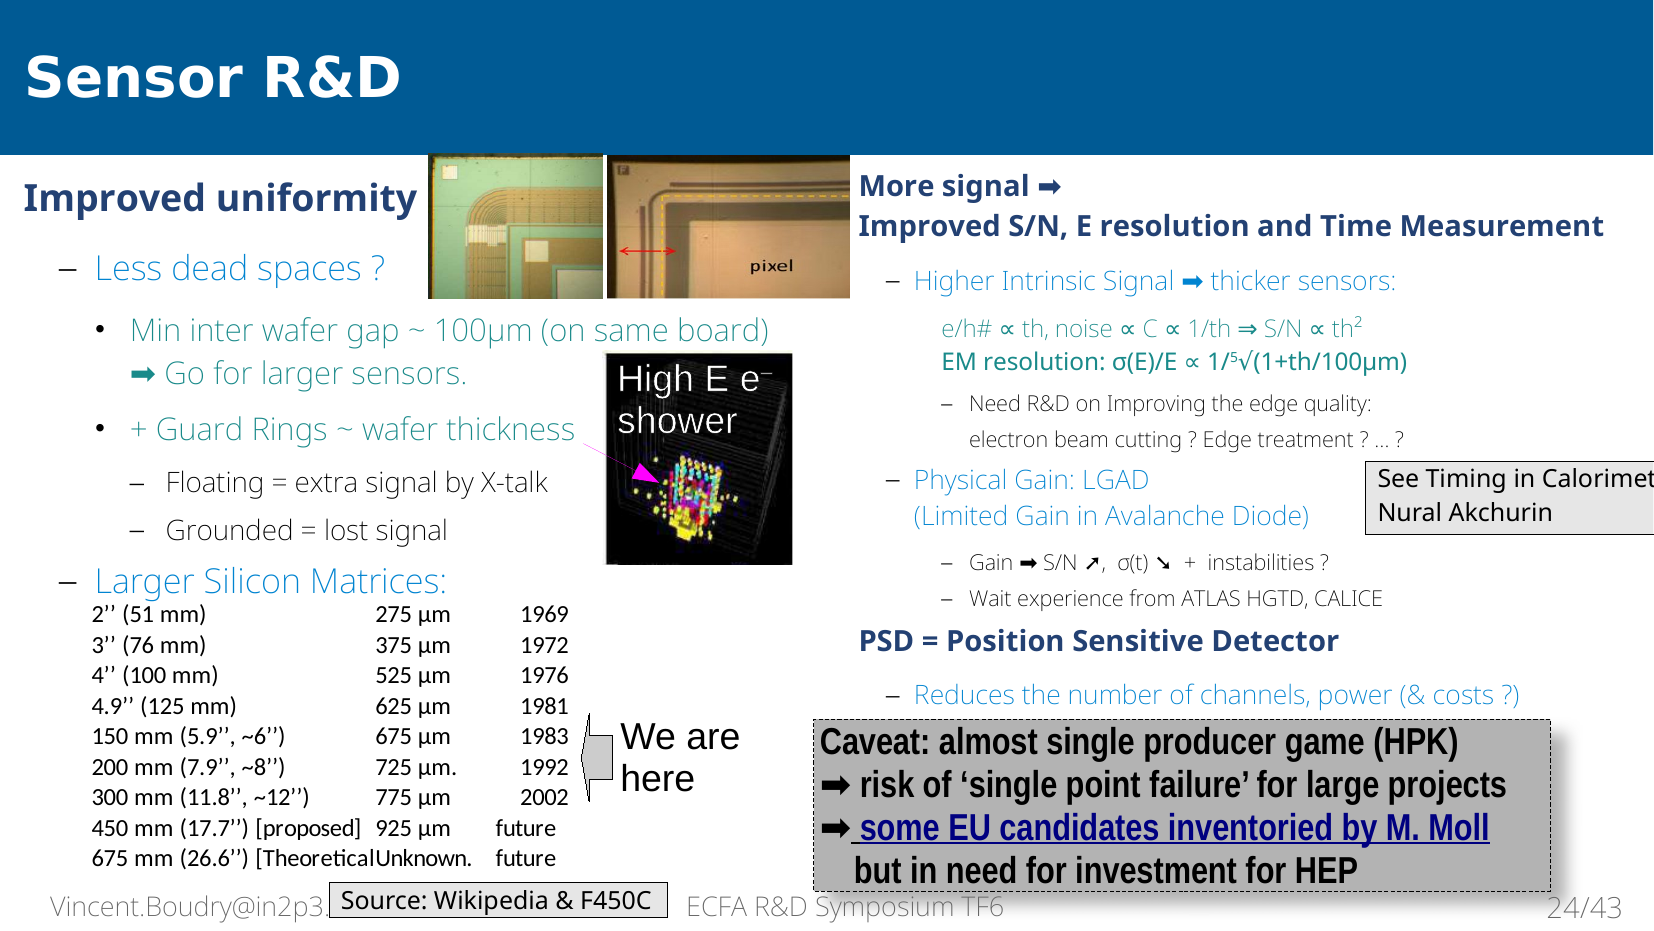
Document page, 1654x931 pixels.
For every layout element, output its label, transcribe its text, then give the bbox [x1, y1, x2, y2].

picture [607, 155, 850, 299]
text_box Source: Wikipedia & F450C [329, 882, 595, 918]
text_box High E e– shower [602, 349, 788, 449]
list More signal ➡︎ Improved S/N, E resolution and Time Measurement Higher Intrinsic Signal ➡︎ thicker sensors: e/h# ∝ th, noise ∝ C ∝ 1/th ⇒ S/N ∝ th² EM resolution: σ(E)/E ∝ 1/5√(1+th/100μm) Need R&D on Improving the edge quality: electron beam cutting ? Edge treatment ? … ? Physical Gain: LGAD (Limited Gain in Avalanche Diode) Gain ➡︎ S/N ➚, σ(t) ➘ + instabilities ? Wait experience from ATLAS HGTD, CALICE PSD = Position Sensitive Detector Reduces the number of channels, power (& costs ?) [858, 165, 1643, 722]
picture [428, 153, 603, 299]
text_box We are here [605, 707, 766, 807]
text_box Caveat: almost single producer game (HPK) ➡︎ risk of ‘single point failure’ for large projects ➡︎ some EU candidates inventoried by M. Moll but in need for investment for HEP [813, 729, 1551, 881]
text_box [581, 713, 605, 802]
chart [89, 604, 573, 931]
picture [602, 350, 793, 565]
list Improved uniformity Less dead spaces ? Min inter wafer gap ~ 100μm (on same board) ➡︎ Go for larger sensors. + Guard Rings ~ wafer thickness Floating = extra signal by X-talk Grounded = lost signal Larger Silicon Matrices: [23, 171, 808, 843]
title Sensor R&D [24, 12, 1635, 143]
text_box See Timing in Calorimeters Nural Akchurin [1365, 461, 1627, 535]
